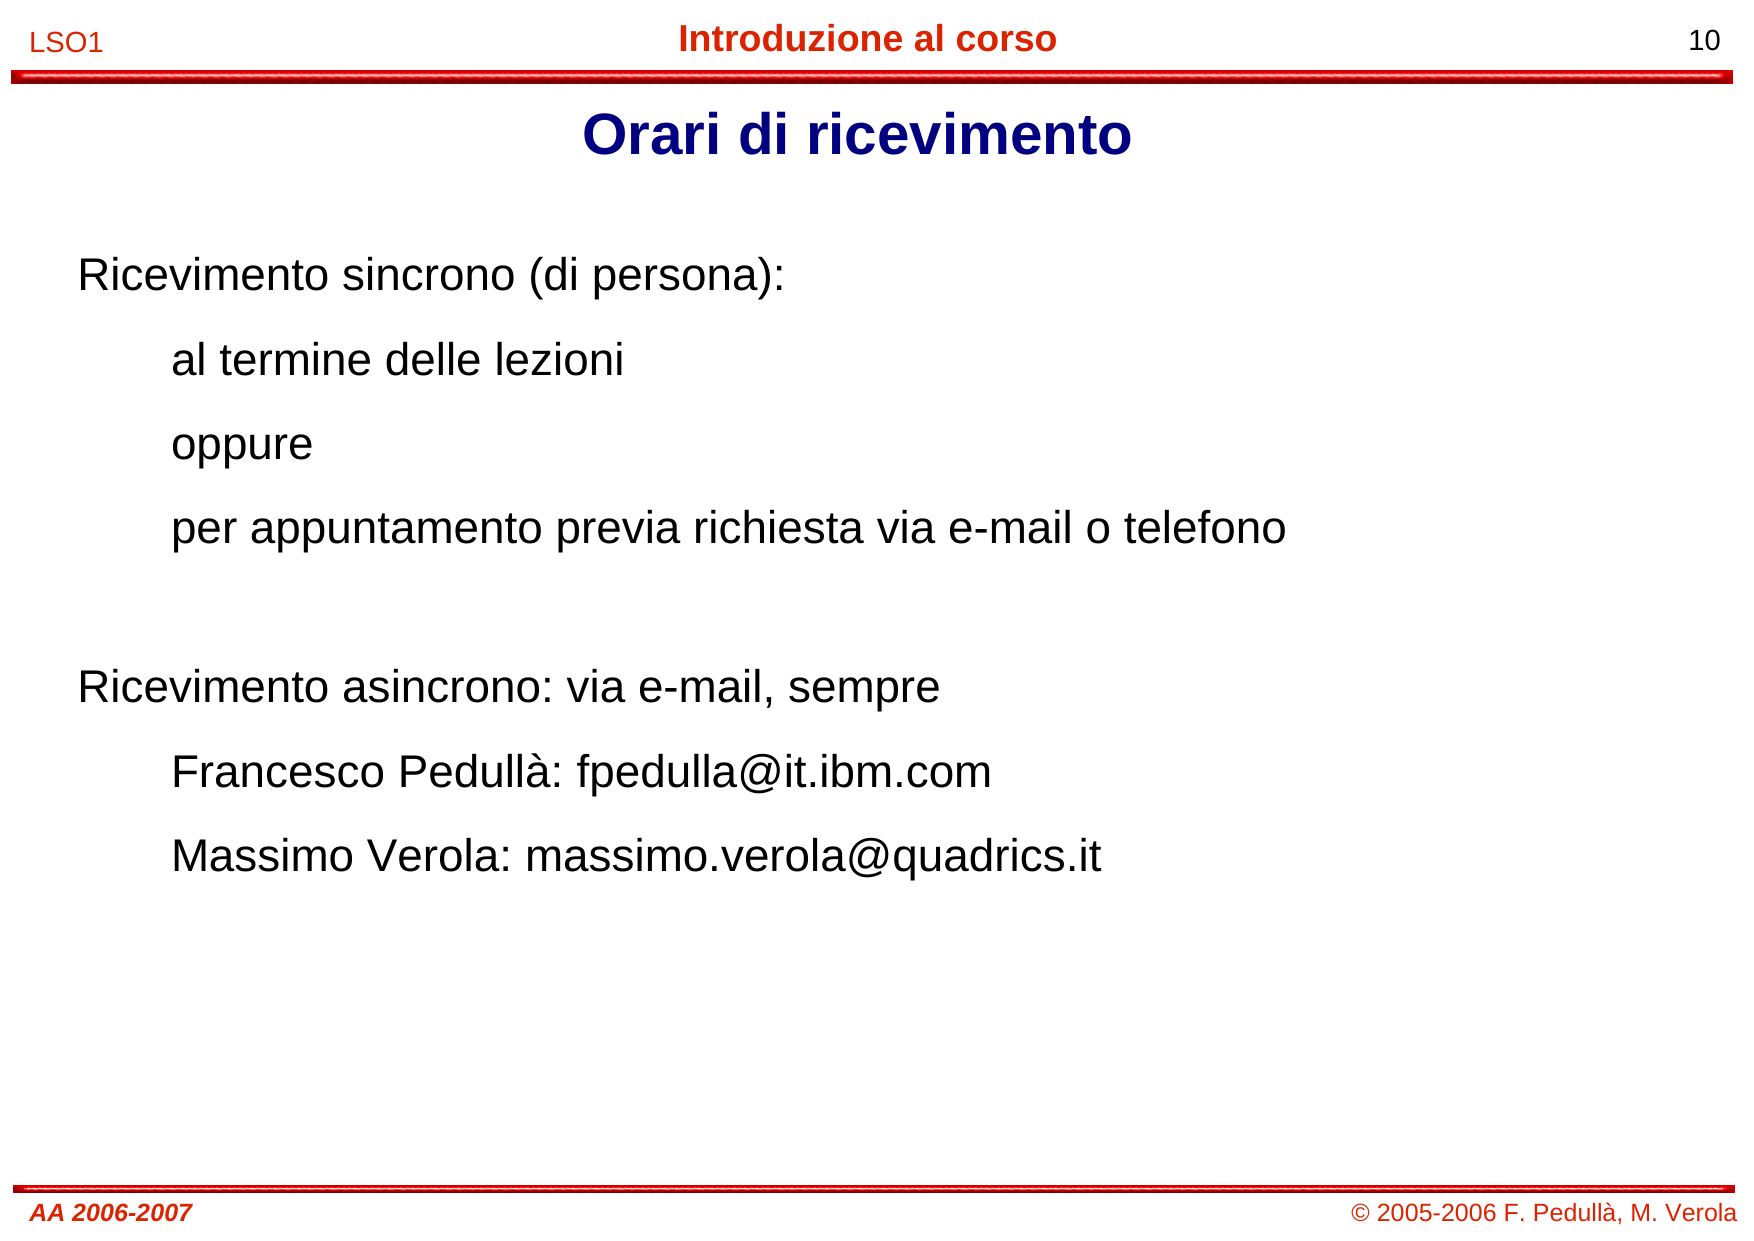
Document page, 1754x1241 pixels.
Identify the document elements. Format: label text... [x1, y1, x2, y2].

text_box Orari di ricevimento [386, 98, 1330, 187]
picture [11, 70, 1733, 84]
picture [13, 1185, 1735, 1193]
list Ricevimento sincrono (di persona): al termine delle lezioni oppure per appuntamento previa richiesta via e-mail o telefono Ricevimento asincrono: via e-mail, sempre Francesco Pedullà: fpedulla@it.ibm.com Massimo Verola: massimo.verola@quadrics.it [77, 245, 1700, 1144]
